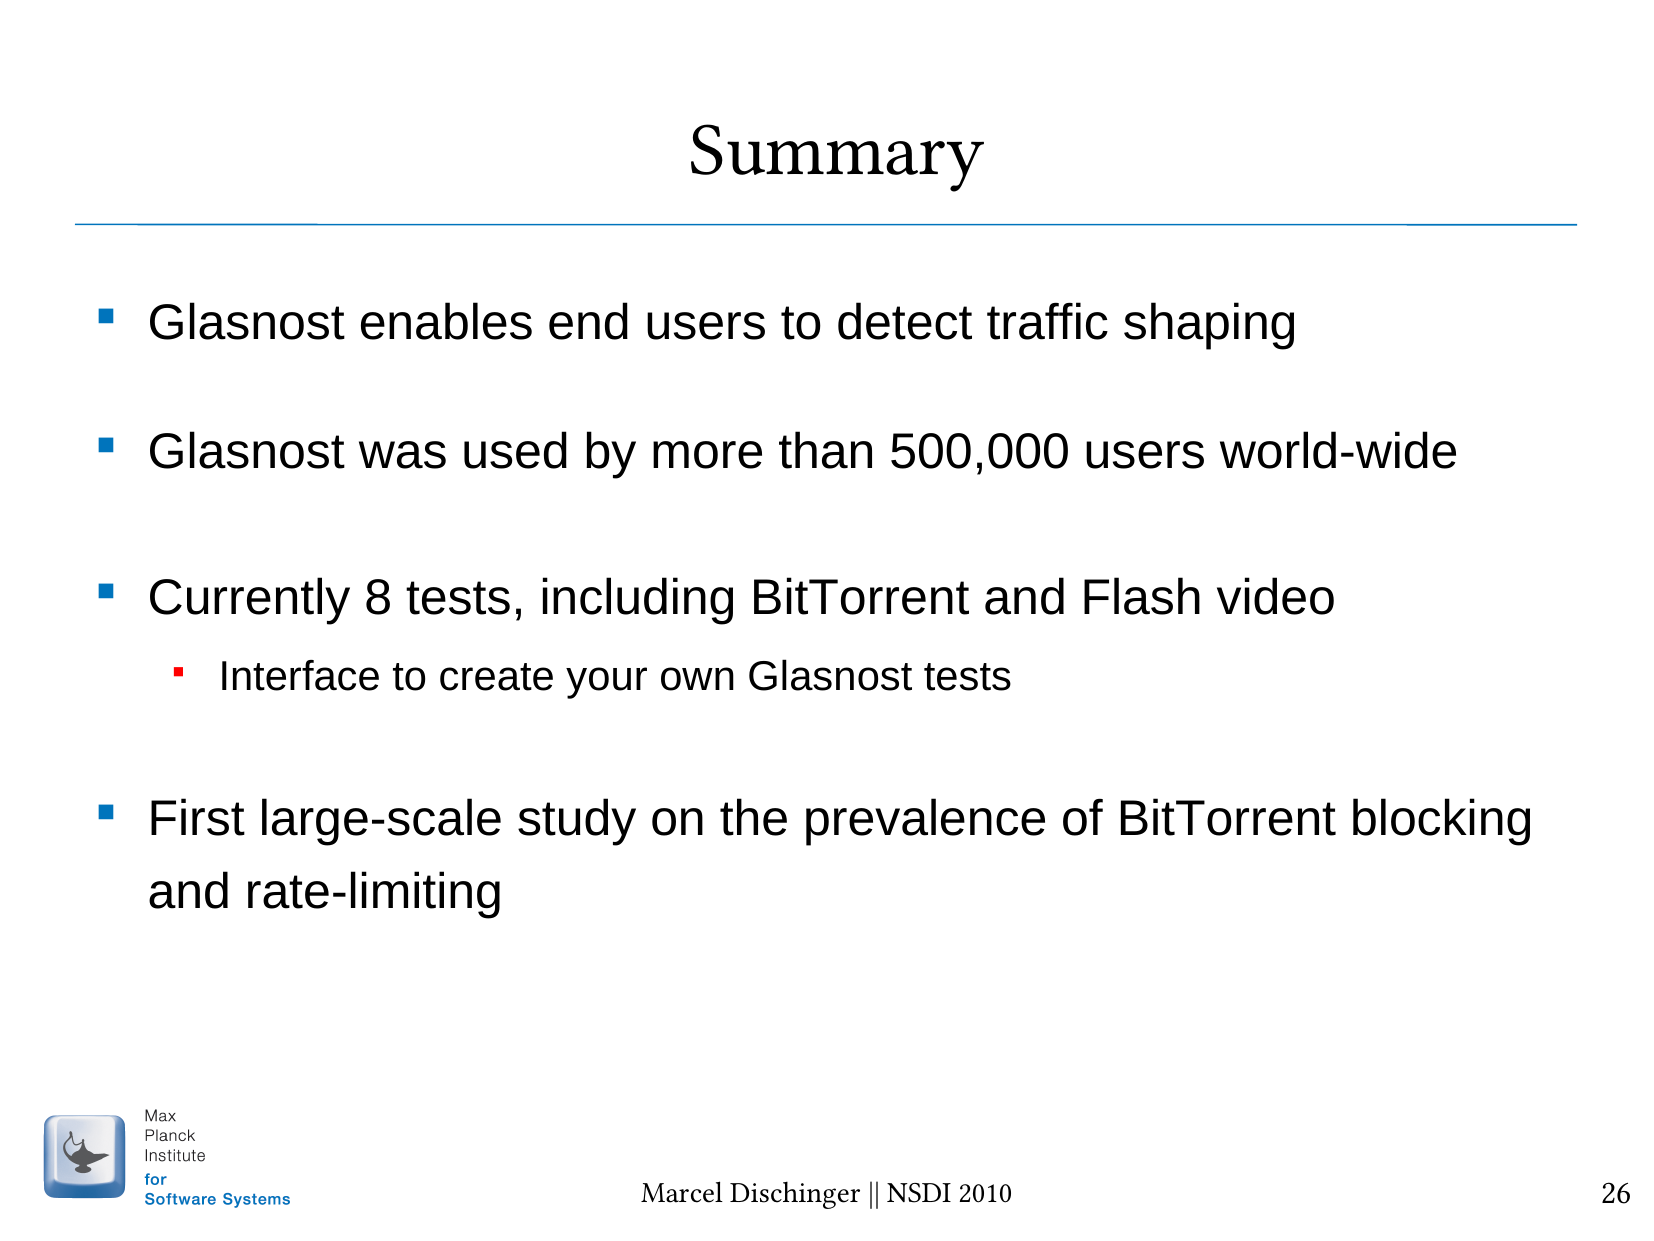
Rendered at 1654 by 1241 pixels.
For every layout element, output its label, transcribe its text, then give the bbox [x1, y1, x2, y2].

list Glasnost enables end users to detect traffic shaping Glasnost was used by more than 500,000 users world-wide Currently 8 tests, including BitTorrent and Flash video Interface to create your own Glasnost tests First large-scale study on the prevalence of BitTorrent blocking and rate-limiting [77, 277, 1587, 1180]
title Summary [54, 51, 1621, 252]
